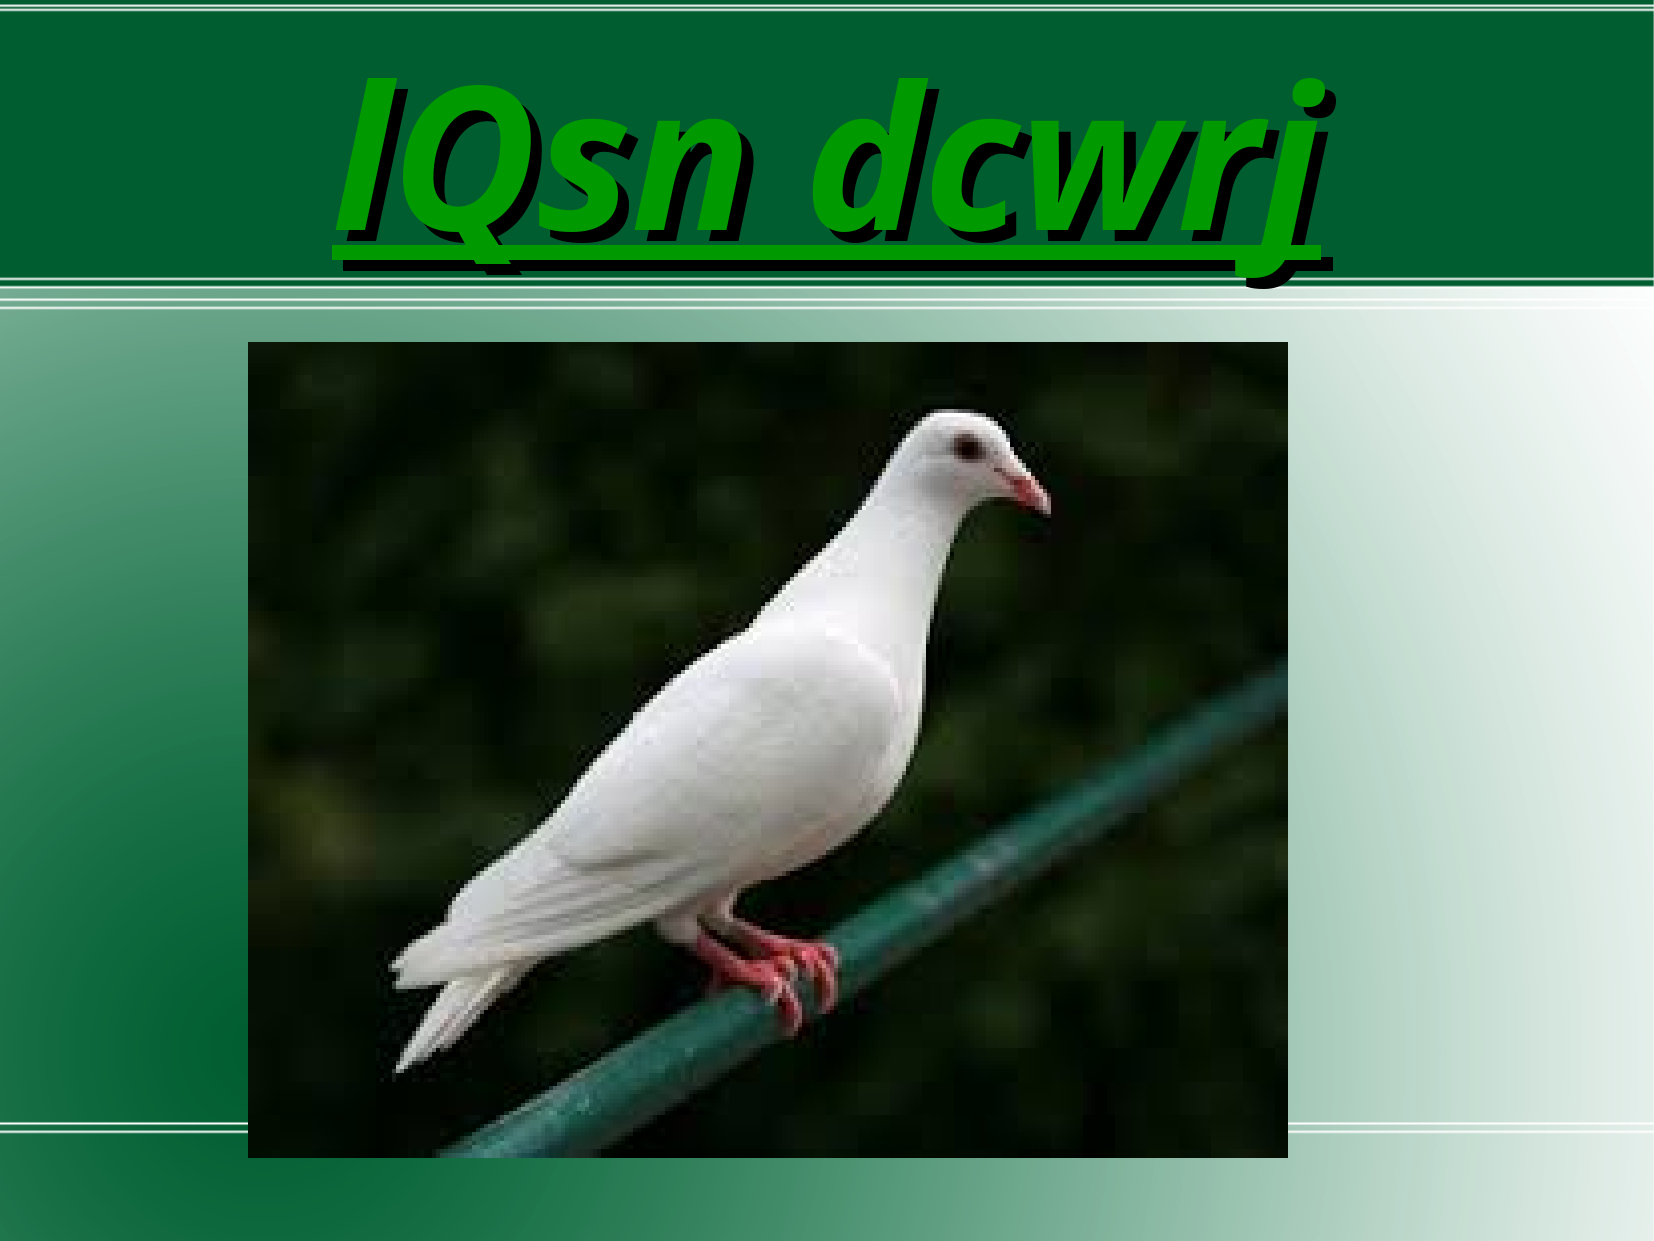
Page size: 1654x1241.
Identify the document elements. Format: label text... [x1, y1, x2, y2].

picture [0, 0, 1654, 1241]
title lQsn dcwrj [82, 44, 1571, 262]
